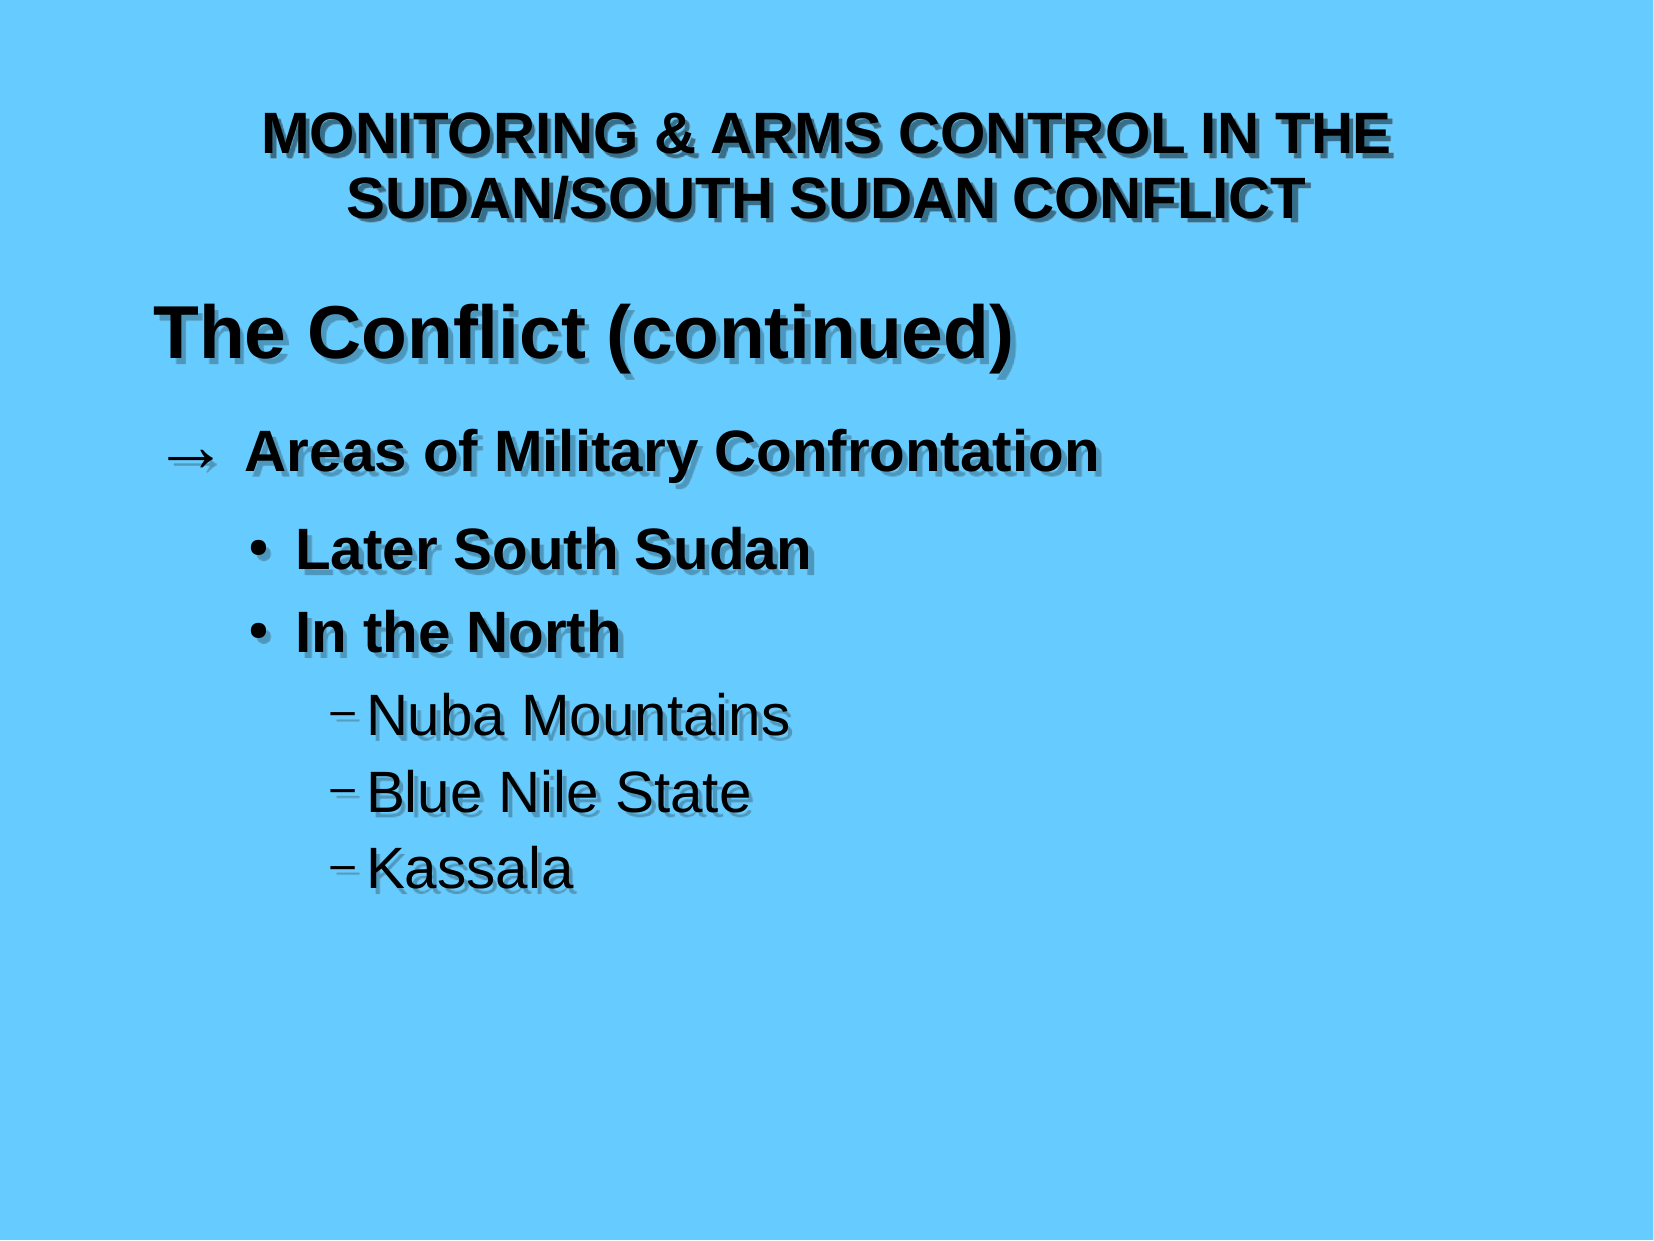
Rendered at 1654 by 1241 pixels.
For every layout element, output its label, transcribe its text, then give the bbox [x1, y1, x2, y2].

title MONITORING & ARMS CONTROL IN THE SUDAN/SOUTH SUDAN CONFLICT [82, 11, 1571, 320]
list The Conflict (continued) → Areas of Military Confrontation Later South Sudan In the North Nuba Mountains Blue Nile State Kassala [82, 320, 1571, 1109]
